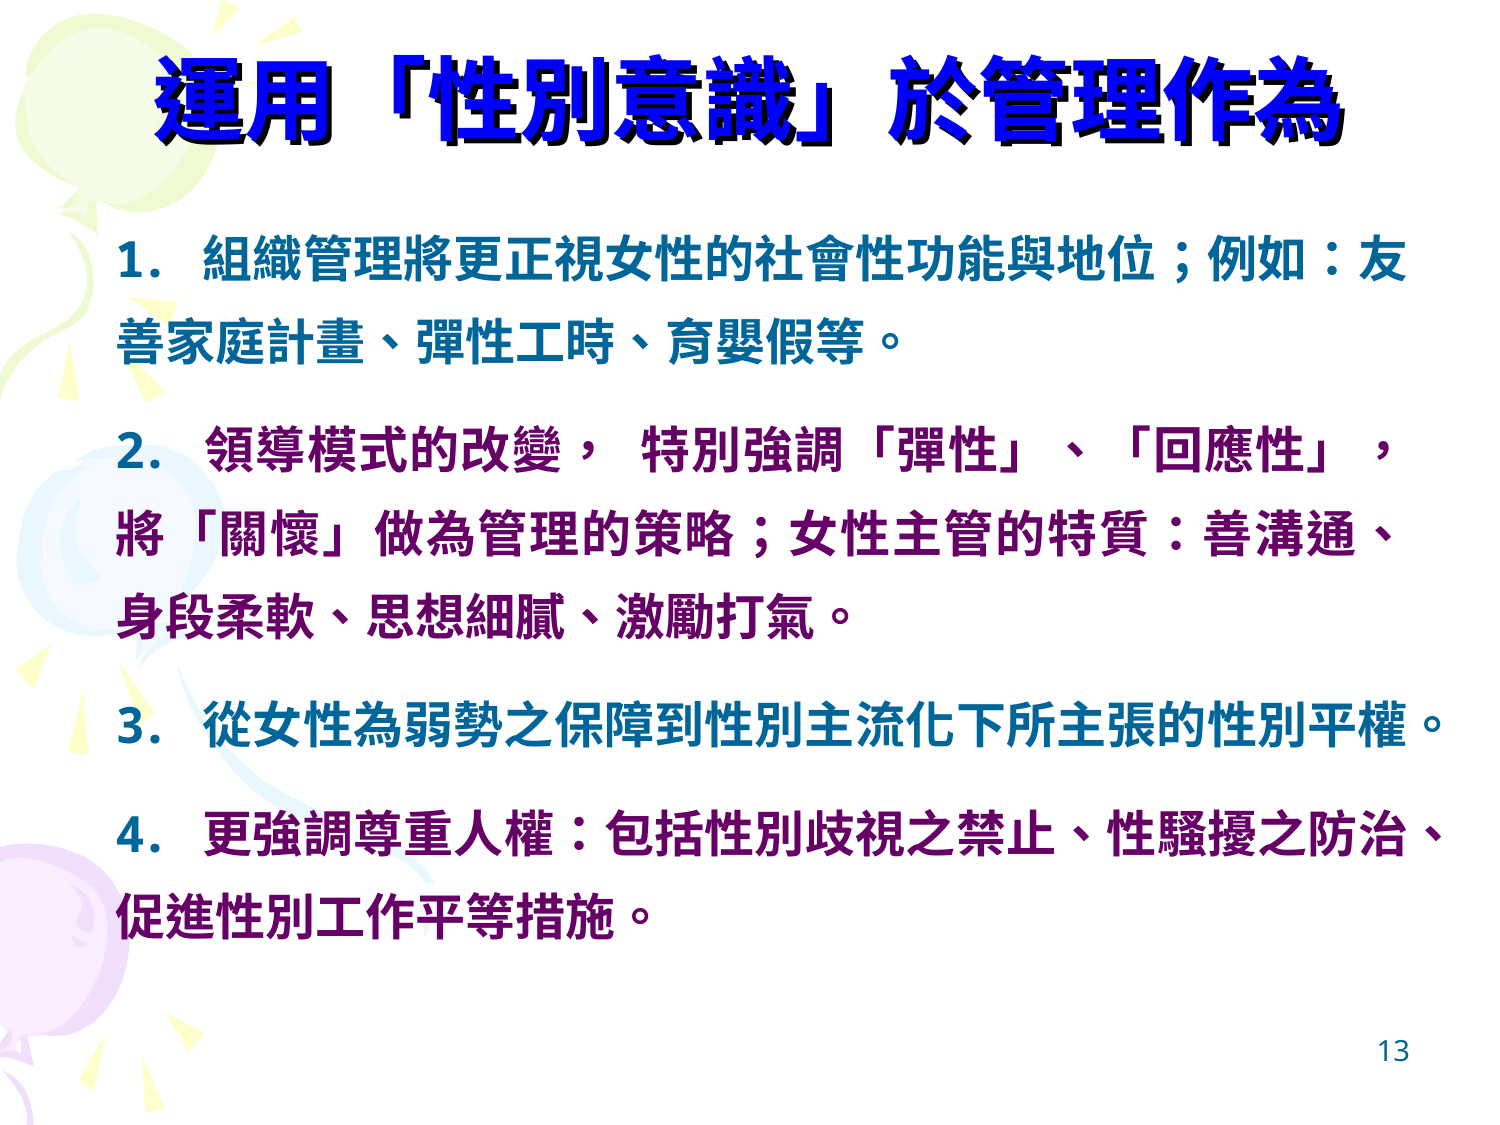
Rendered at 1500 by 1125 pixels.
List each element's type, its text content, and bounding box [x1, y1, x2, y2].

text_box <編號> [1074, 1024, 1426, 1100]
list 組織管理將更正視女性的社會性功能與地位；例如：友善家庭計畫、彈性工時、育嬰假等。 領導模式的改變， 特別強調「彈性」、「回應性」，將「關懷」做為管理的策略；女性主管的特質：善溝通、身段柔軟、思想細膩、激勵打氣。 從女性為弱勢之保障到性別主流化下所主張的性別平權。 更強調尊重人權：包括性別歧視之禁止、性騷擾之防治、促進性別工作平等措施。 [100, 196, 1424, 994]
title 運用「性別意識」於管理作為 [72, 16, 1426, 161]
